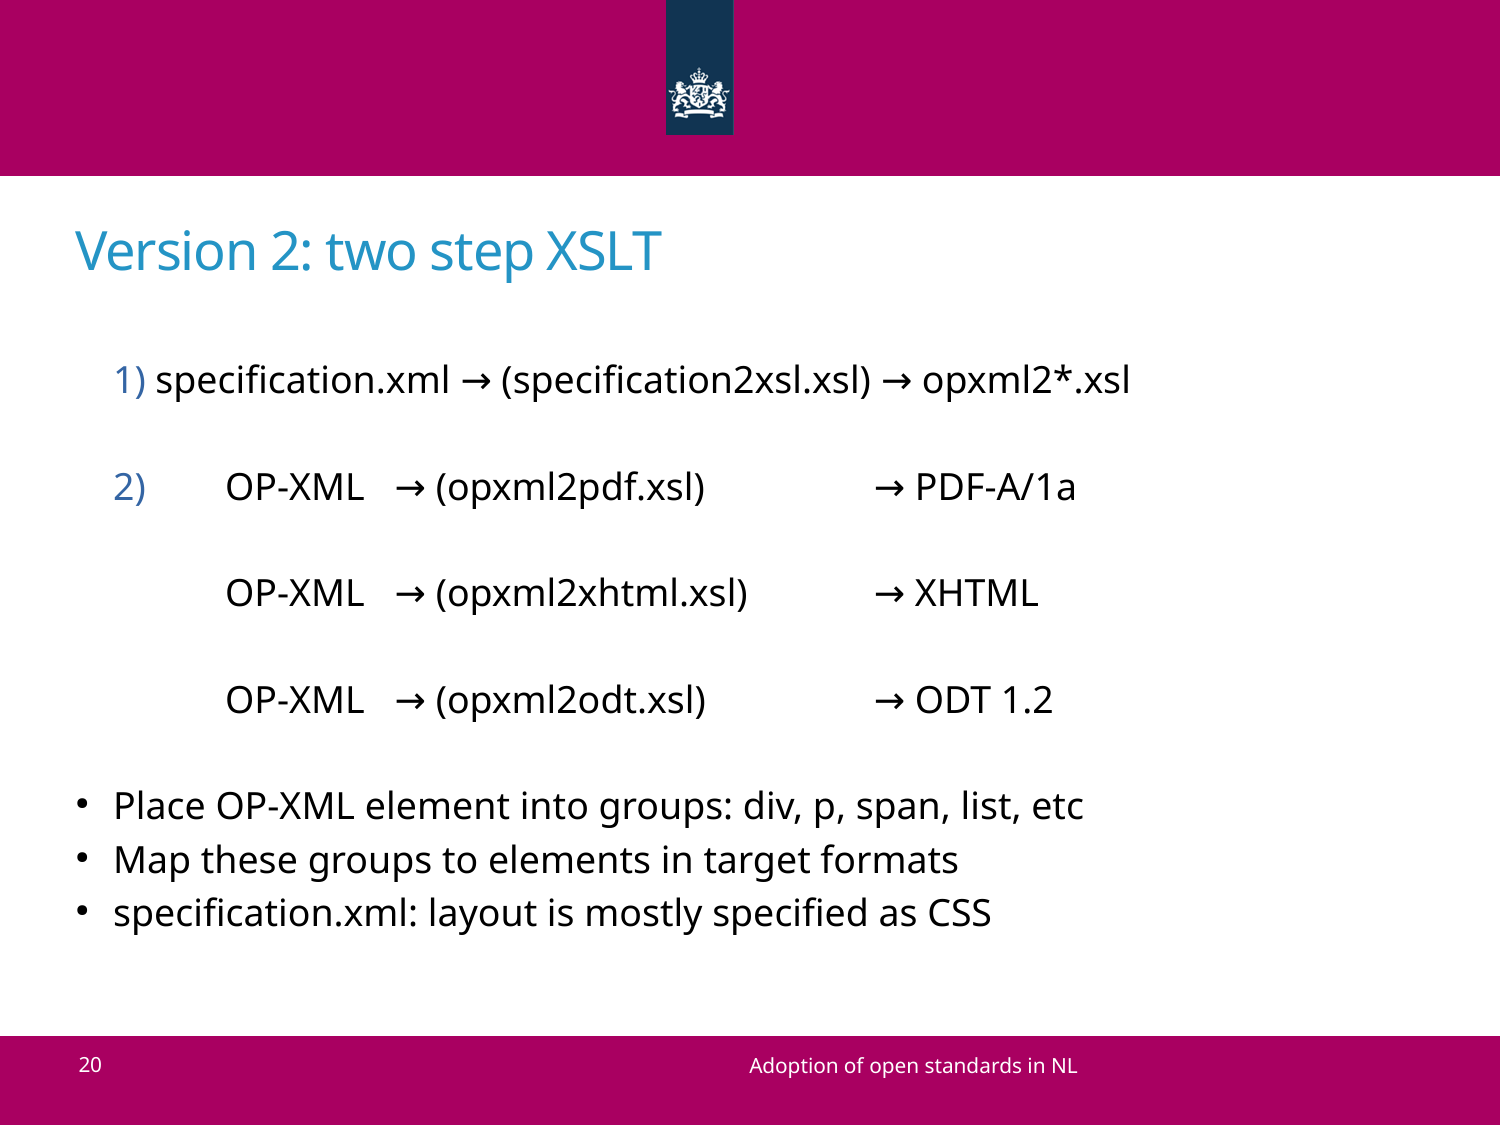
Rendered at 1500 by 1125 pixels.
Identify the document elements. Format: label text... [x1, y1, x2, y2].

text_box Adoption of open standards in NL [734, 1044, 1418, 1092]
list 1) specification.xml → (specification2xsl.xsl) → opxml2*.xsl 2) OP-XML → (opxml2pdf.xsl) → PDF-A/1a OP-XML → (opxml2xhtml.xsl) → XHTML OP-XML → (opxml2odt.xsl) → ODT 1.2 Place OP-XML element into groups: div, p, span, list, etc Map these groups to elements in target formats specification.xml: layout is mostly specified as CSS [60, 295, 1350, 997]
picture [666, 0, 734, 135]
text_box <number> [63, 1043, 181, 1104]
title Version 2: two step XSLT [60, 202, 1348, 295]
